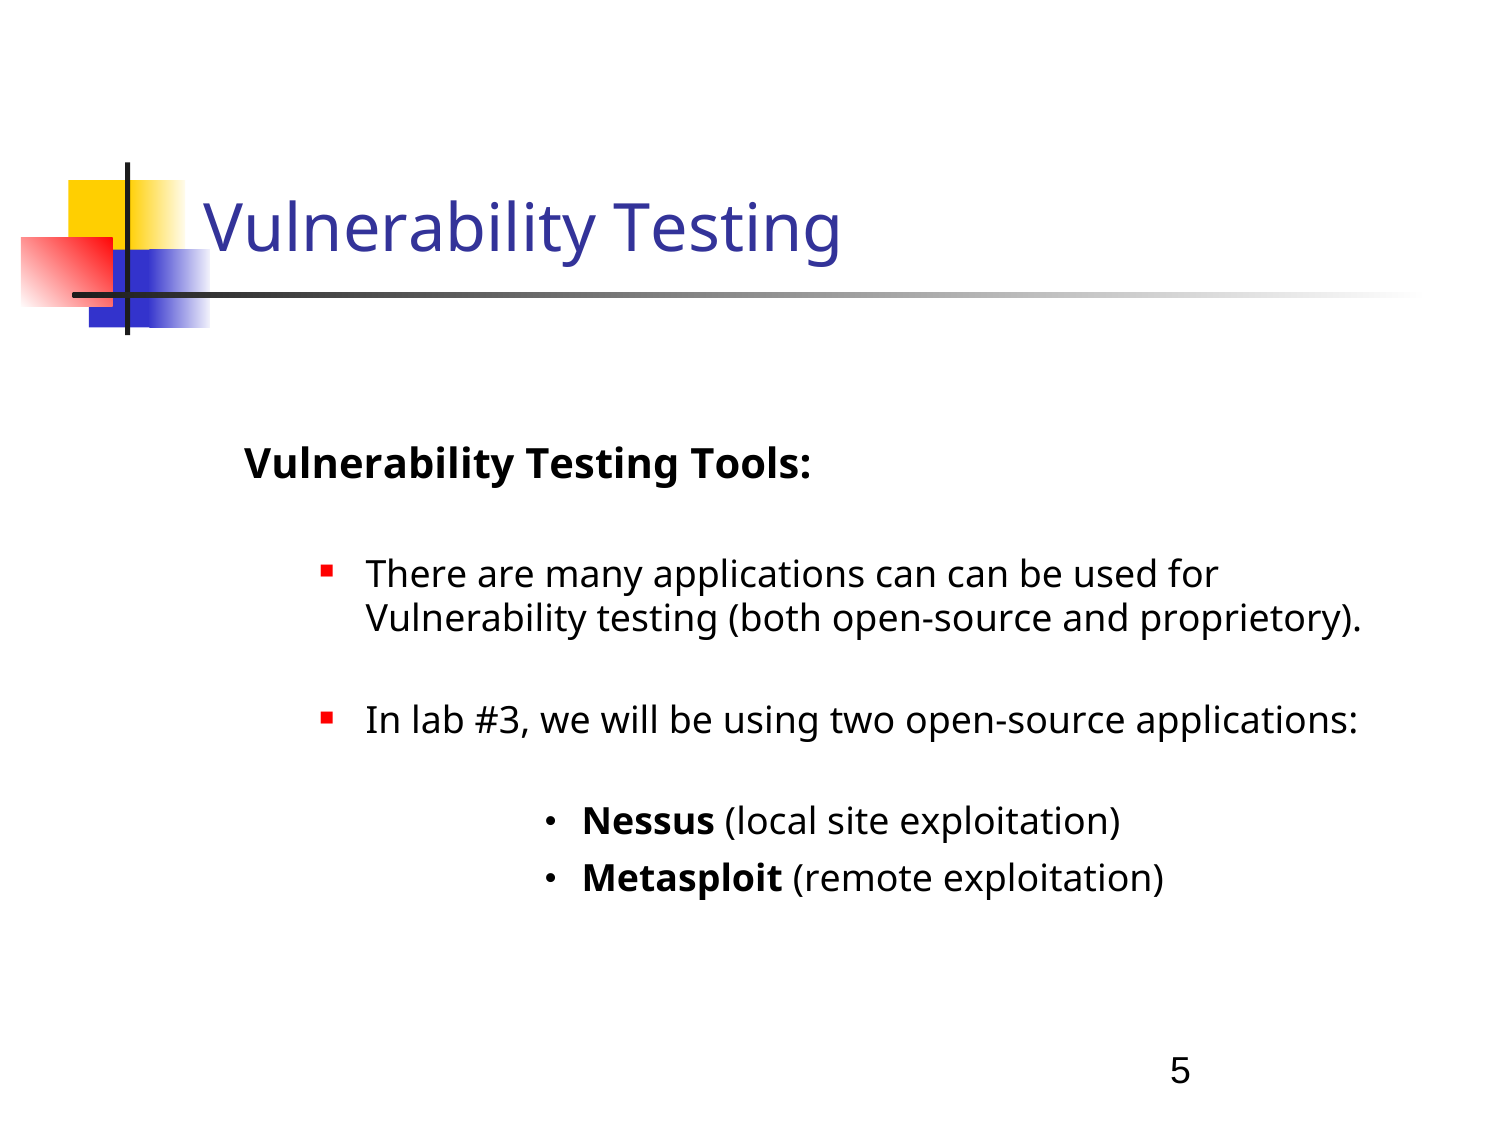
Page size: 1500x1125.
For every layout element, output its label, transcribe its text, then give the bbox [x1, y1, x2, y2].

title Vulnerability Testing [188, 35, 1468, 276]
list Vulnerability Testing Tools: There are many applications can can be used for Vulnerability testing (both open-source and proprietory). In lab #3, we will be using two open-source applications: Nessus (local site exploitation) Metasploit (remote exploitation) [229, 365, 1434, 1034]
